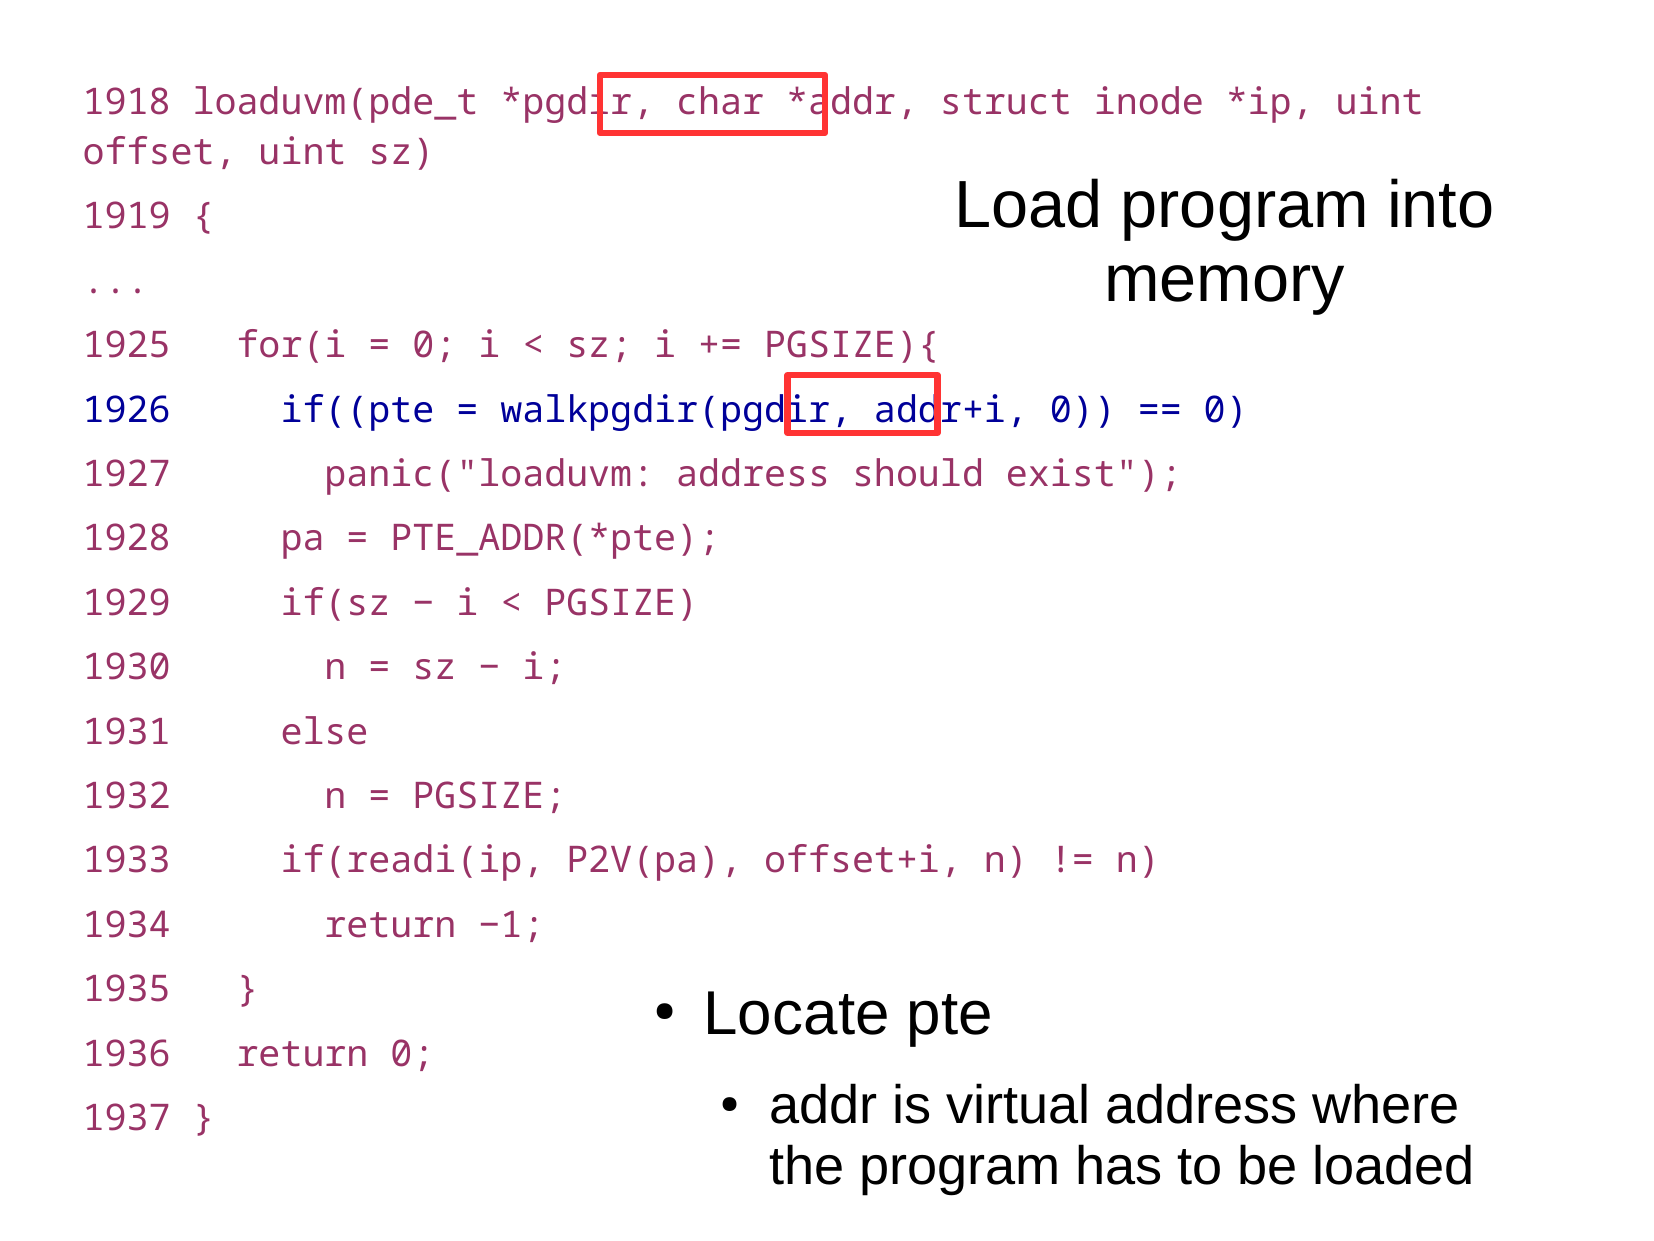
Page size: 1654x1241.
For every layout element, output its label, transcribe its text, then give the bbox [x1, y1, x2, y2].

list 1918 loaduvm(pde_t *pgdir, char *addr, struct inode *ip, uint offset, uint sz) 1919 { ... 1925 for(i = 0; i < sz; i += PGSIZE){ 1926 if((pte = walkpgdir(pgdir, addr+i, 0)) == 0) 1927 panic("loaduvm: address should exist"); 1928 pa = PTE_ADDR(*pte); 1929 if(sz − i < PGSIZE) 1930 n = sz − i; 1931 else 1932 n = PGSIZE; 1933 if(readi(ip, P2V(pa), offset+i, n) != n) 1934 return −1; 1935 } 1936 return 0; 1937 } [603, 78, 822, 130]
title Load program into memory [830, 137, 1619, 345]
list 1918 loaduvm(pde_t *pgdir, char *addr, struct inode *ip, uint offset, uint sz) 1919 { ... 1925 for(i = 0; i < sz; i += PGSIZE){ 1926 if((pte = walkpgdir(pgdir, addr+i, 0)) == 0) 1927 panic("loaduvm: address should exist"); 1928 pa = PTE_ADDR(*pte); 1929 if(sz − i < PGSIZE) 1930 n = sz − i; 1931 else 1932 n = PGSIZE; 1933 if(readi(ip, P2V(pa), offset+i, n) != n) 1934 return −1; 1935 } 1936 return 0; 1937 } [82, 75, 1571, 1163]
list Locate pte addr is virtual address where the program has to be loaded [637, 978, 1530, 1201]
